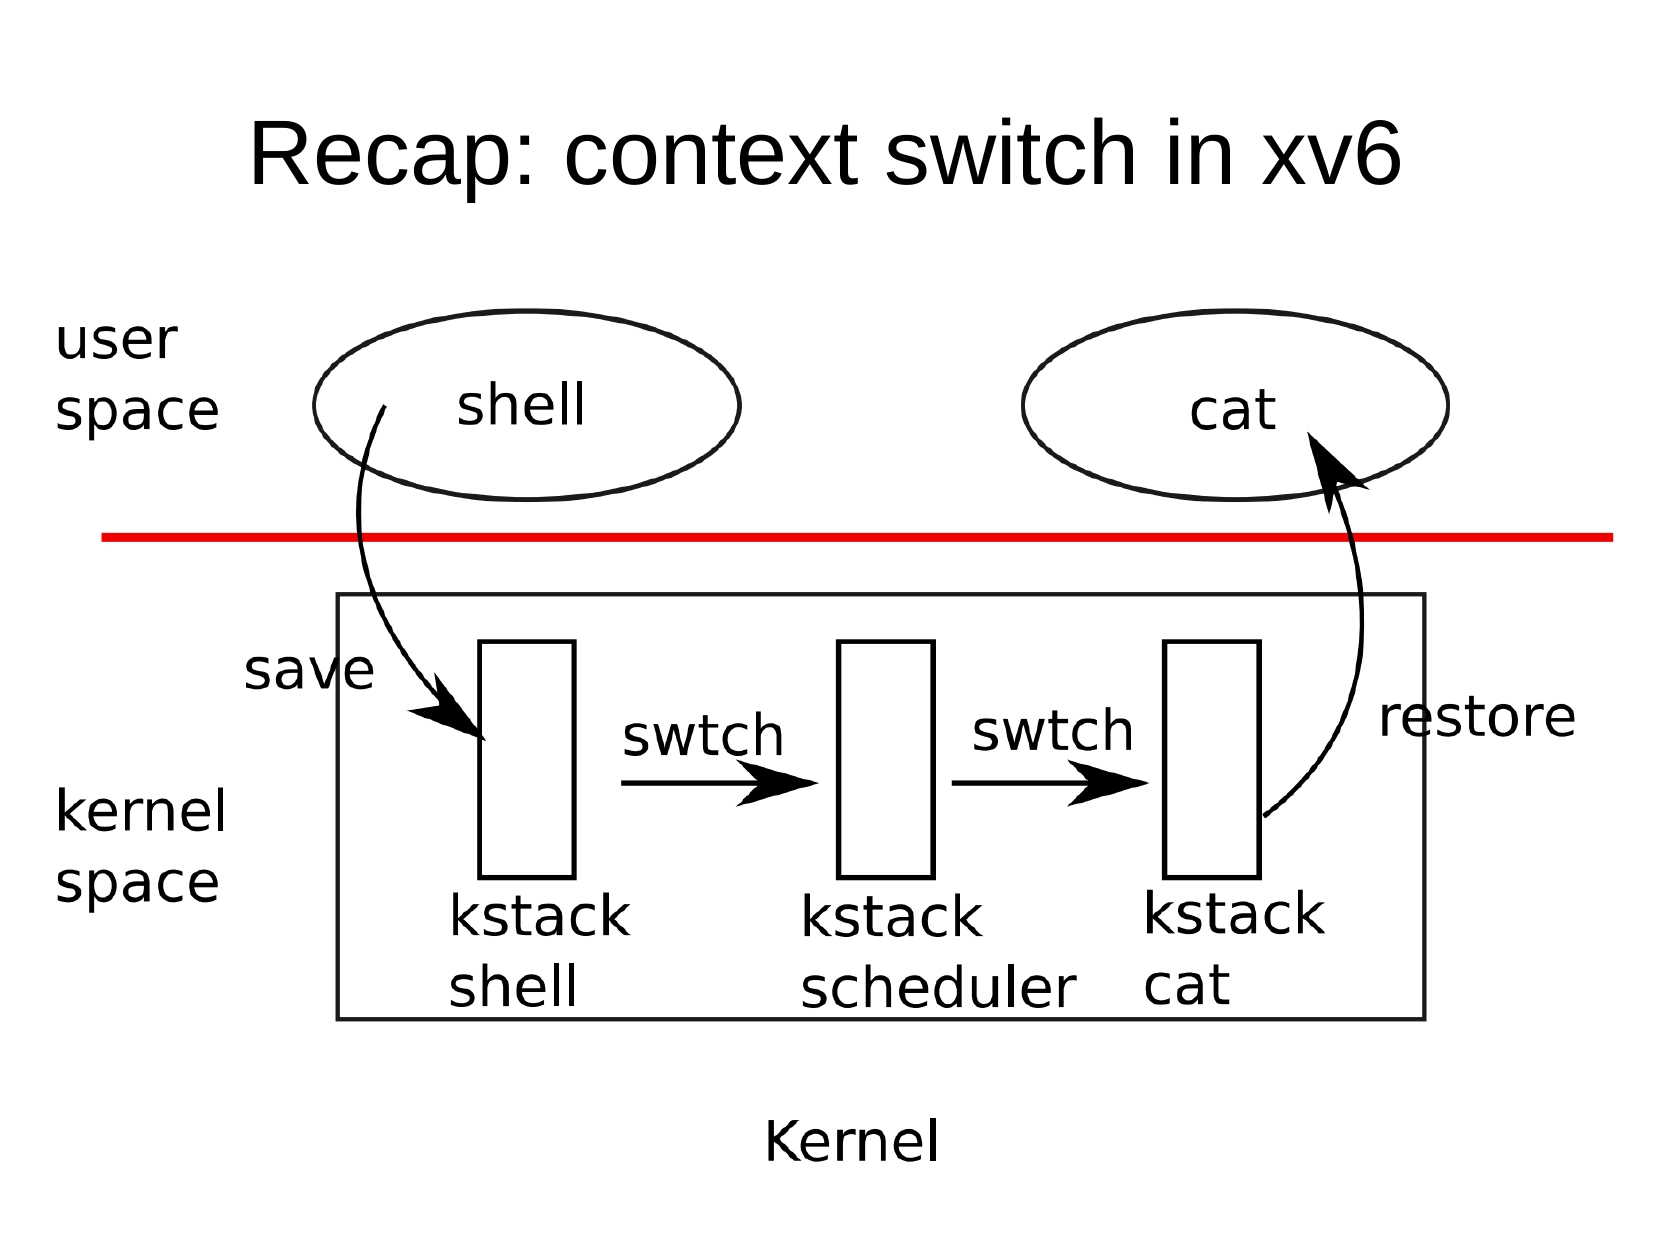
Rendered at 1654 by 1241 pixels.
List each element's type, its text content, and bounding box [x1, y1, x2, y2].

picture [4, 262, 1654, 1182]
title Recap: context switch in xv6 [82, 49, 1571, 257]
